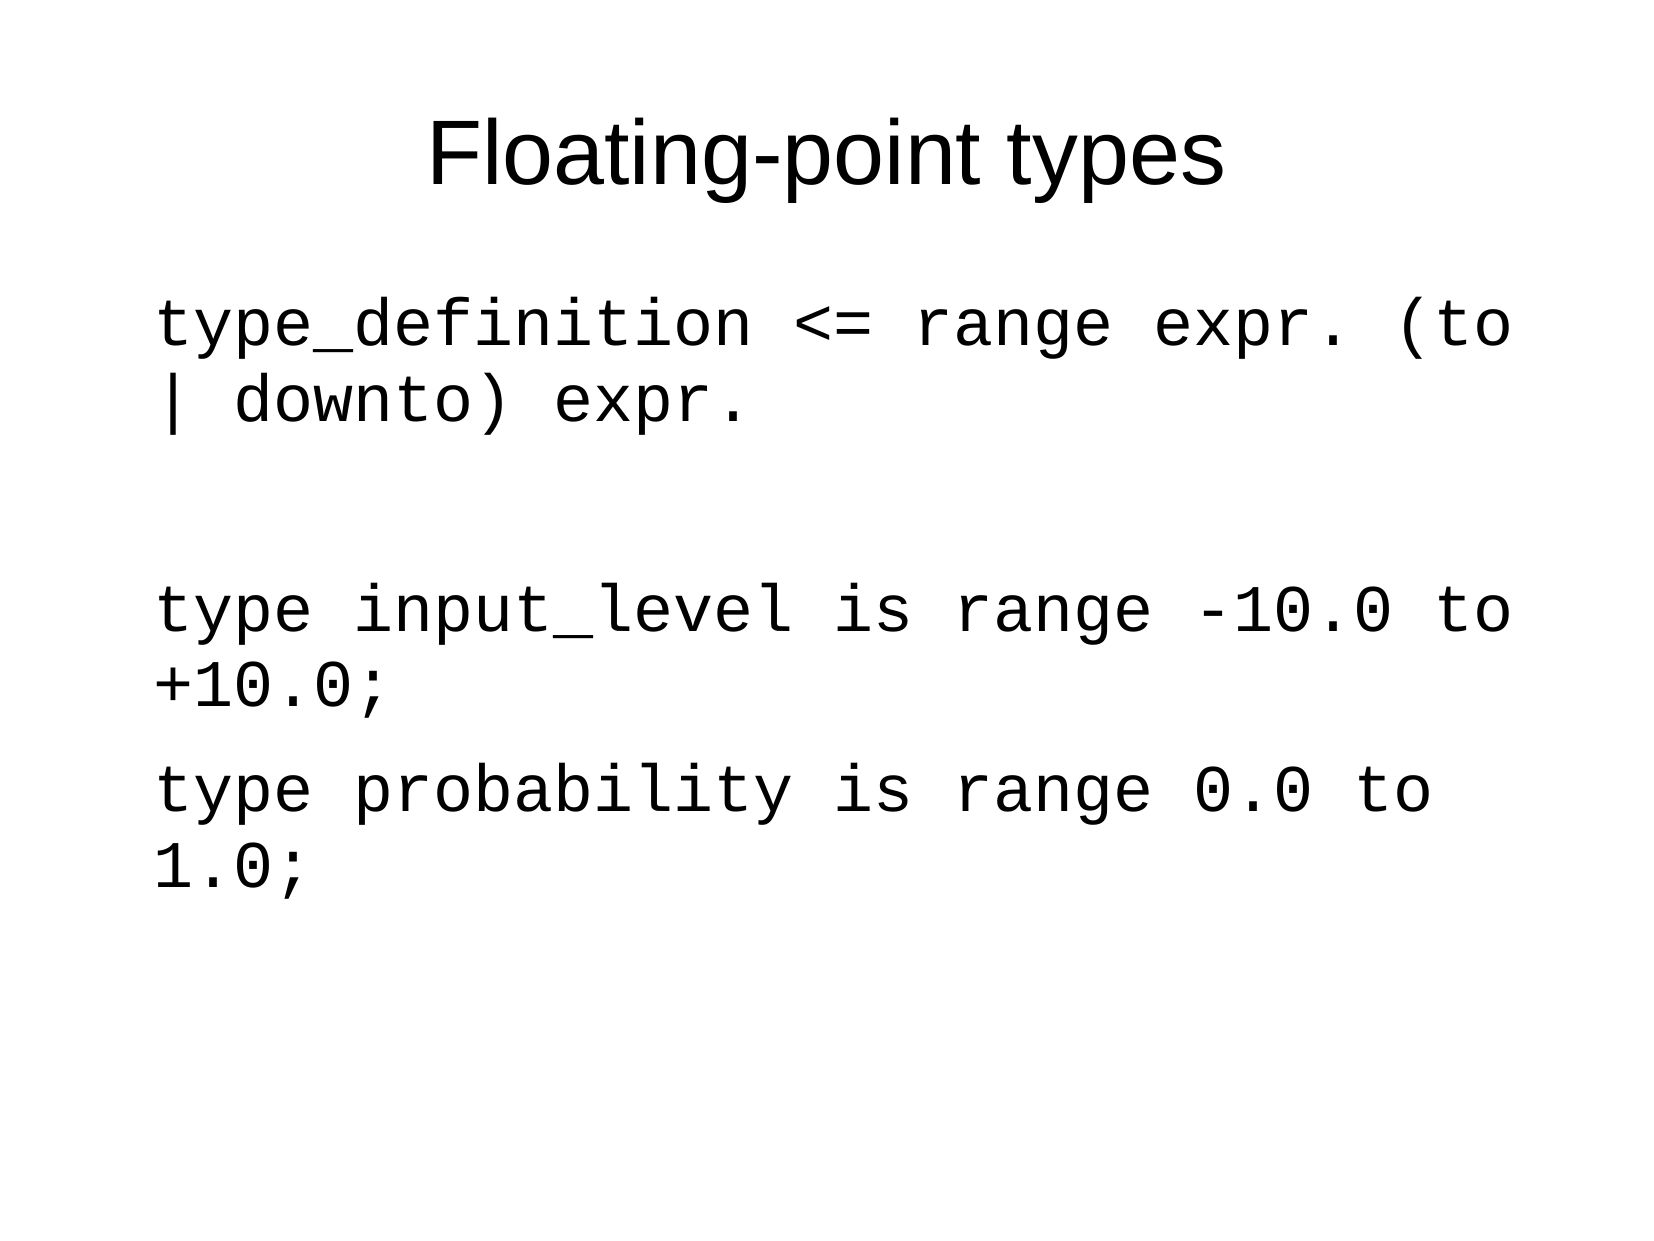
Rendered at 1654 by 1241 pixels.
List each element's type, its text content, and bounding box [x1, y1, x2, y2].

title Floating-point types [82, 49, 1571, 257]
list type_definition <= range expr. (to | downto) expr. type input_level is range -10.0 to +10.0; type probability is range 0.0 to 1.0; [82, 290, 1571, 1010]
